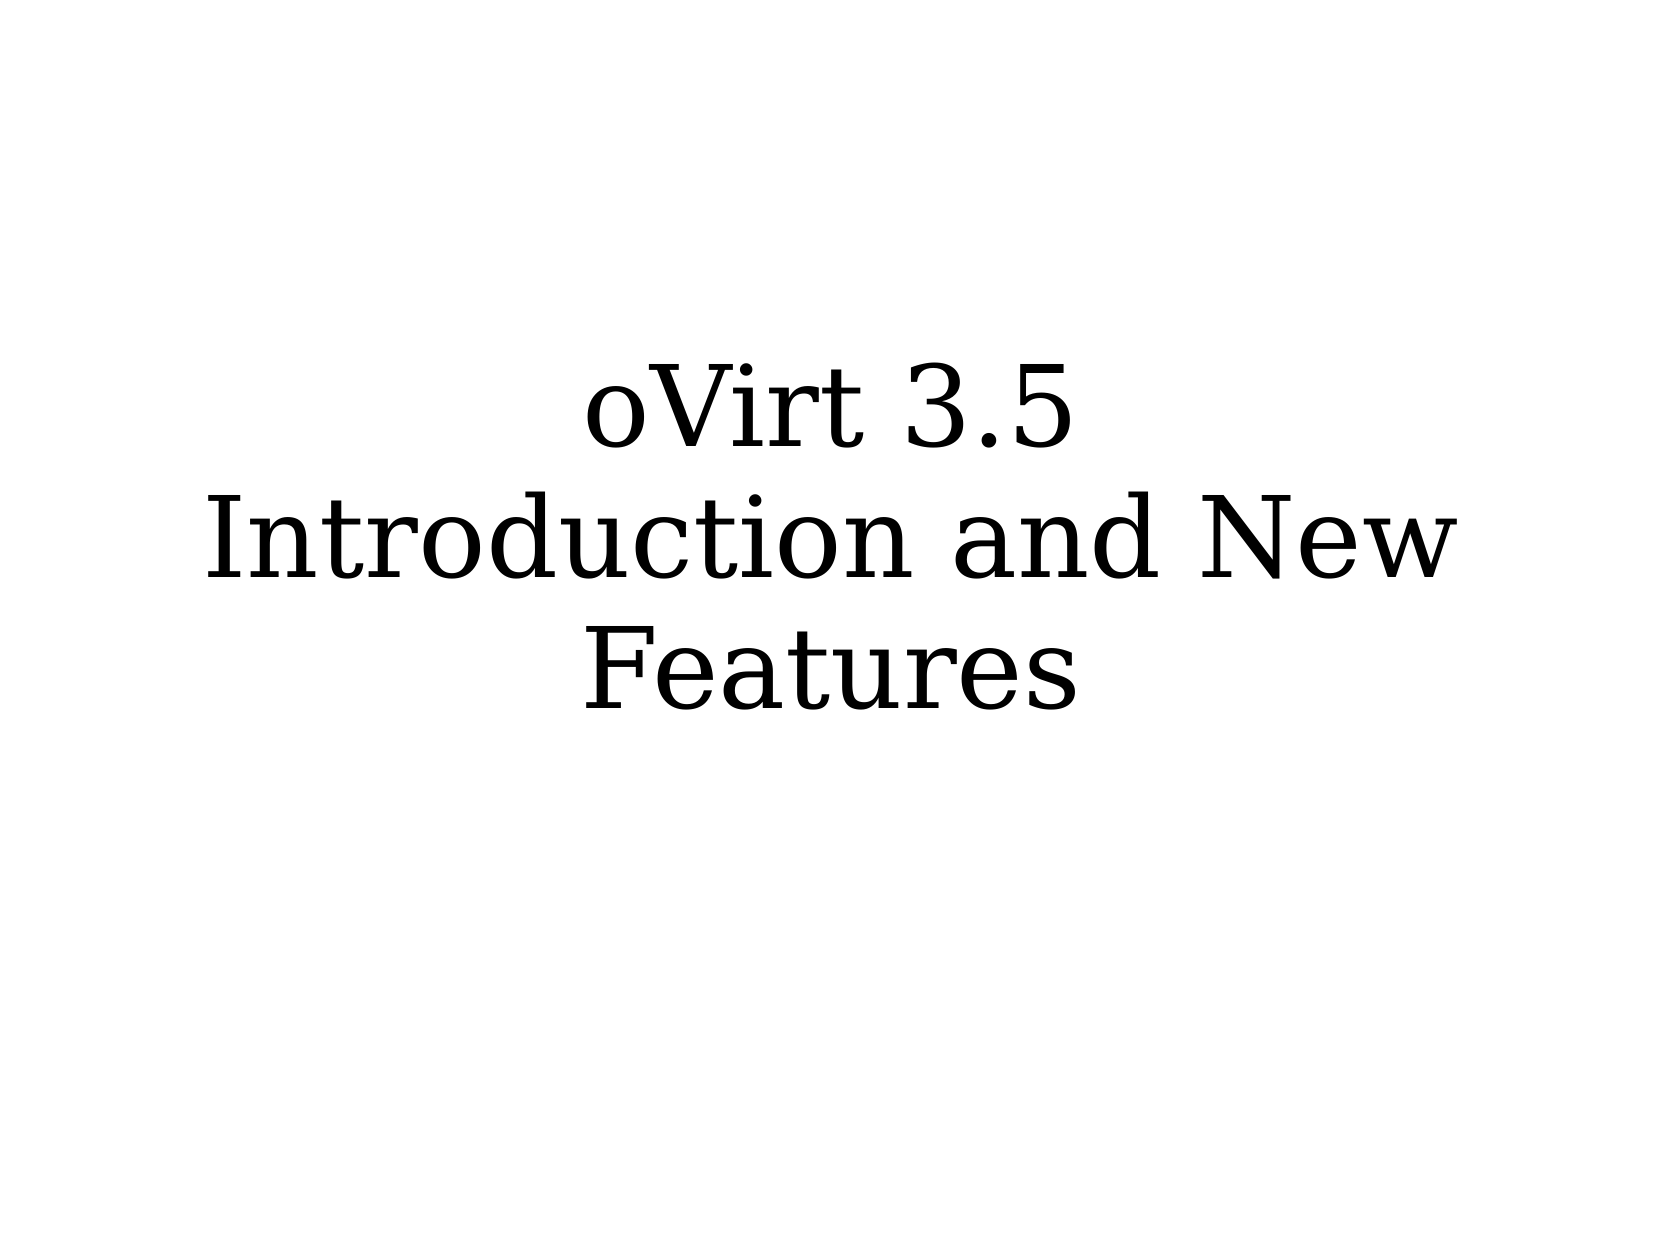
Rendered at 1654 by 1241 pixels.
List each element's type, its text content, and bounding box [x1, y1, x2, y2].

subtitle oVirt 3.5 Introduction and New Features [86, 313, 1576, 764]
